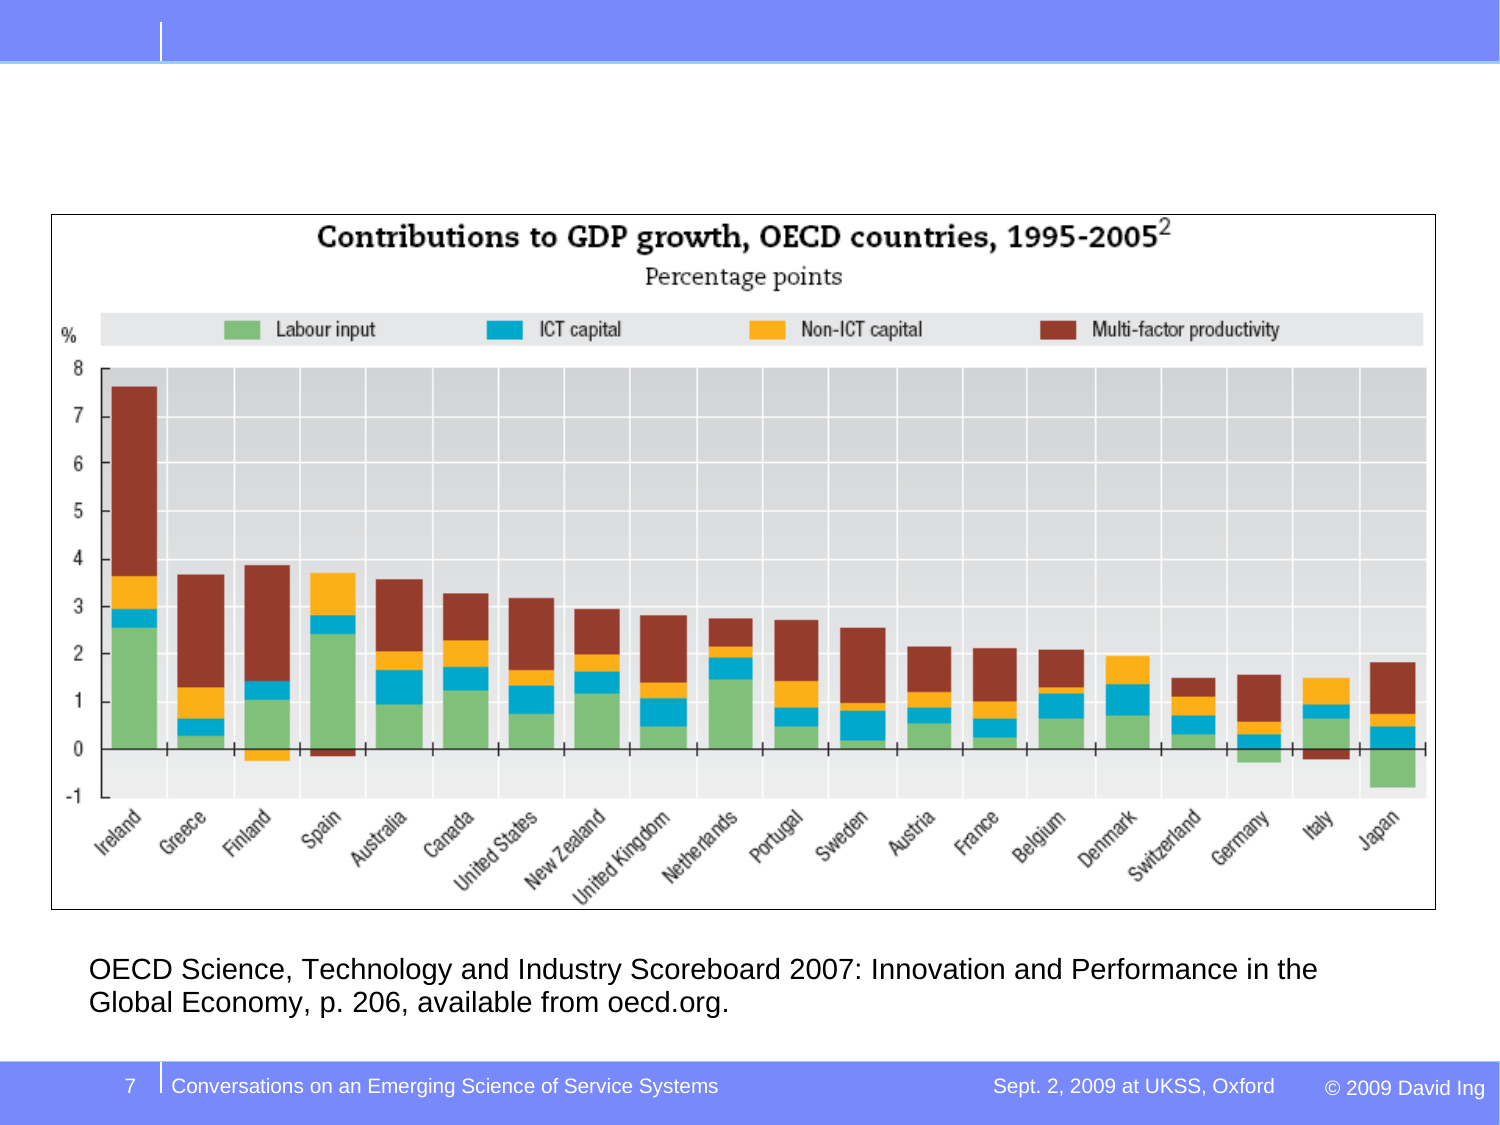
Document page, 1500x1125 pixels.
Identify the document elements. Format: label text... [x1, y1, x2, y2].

picture [51, 213, 1436, 910]
text_box OECD Science, Technology and Industry Scoreboard 2007: Innovation and Performance in the Global Economy, p. 206, available from oecd.org. [73, 945, 1427, 1030]
